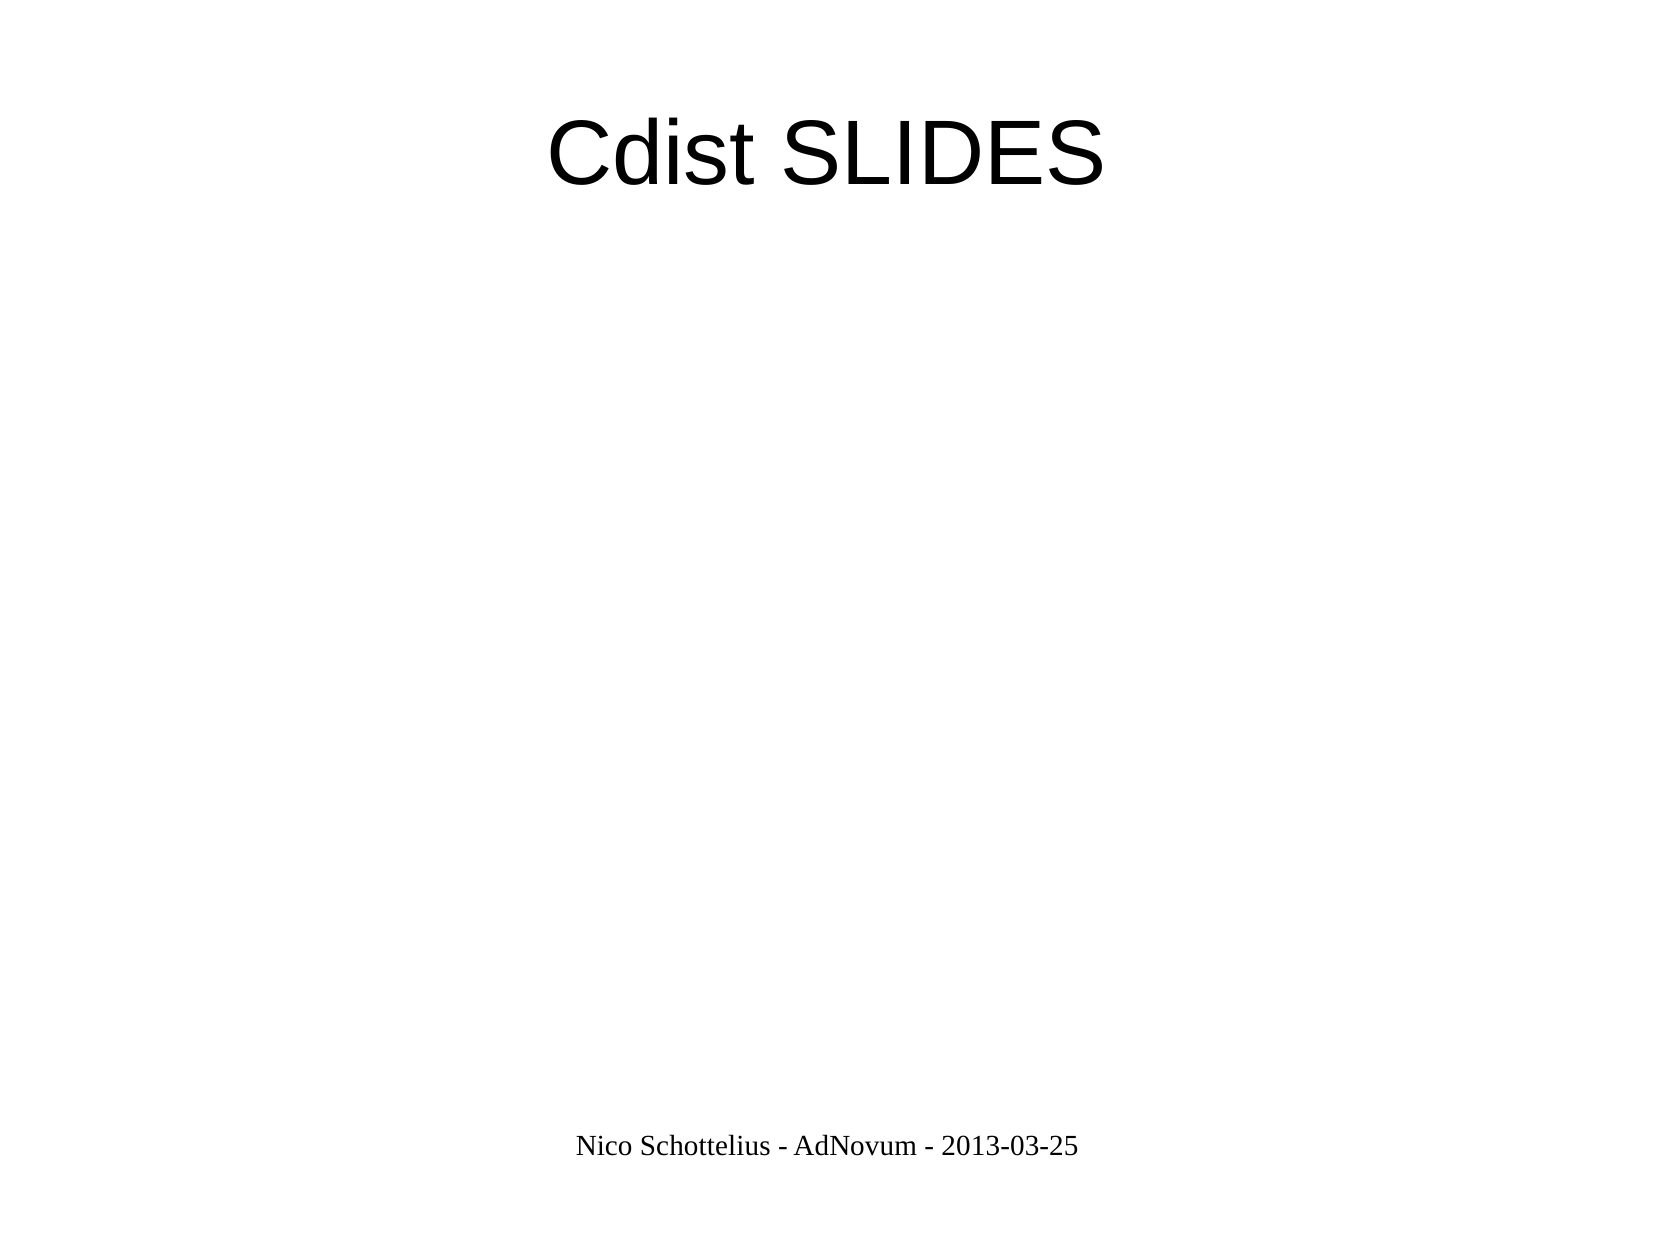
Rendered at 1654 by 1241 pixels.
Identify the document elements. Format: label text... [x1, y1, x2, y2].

title Cdist SLIDES [82, 49, 1571, 257]
